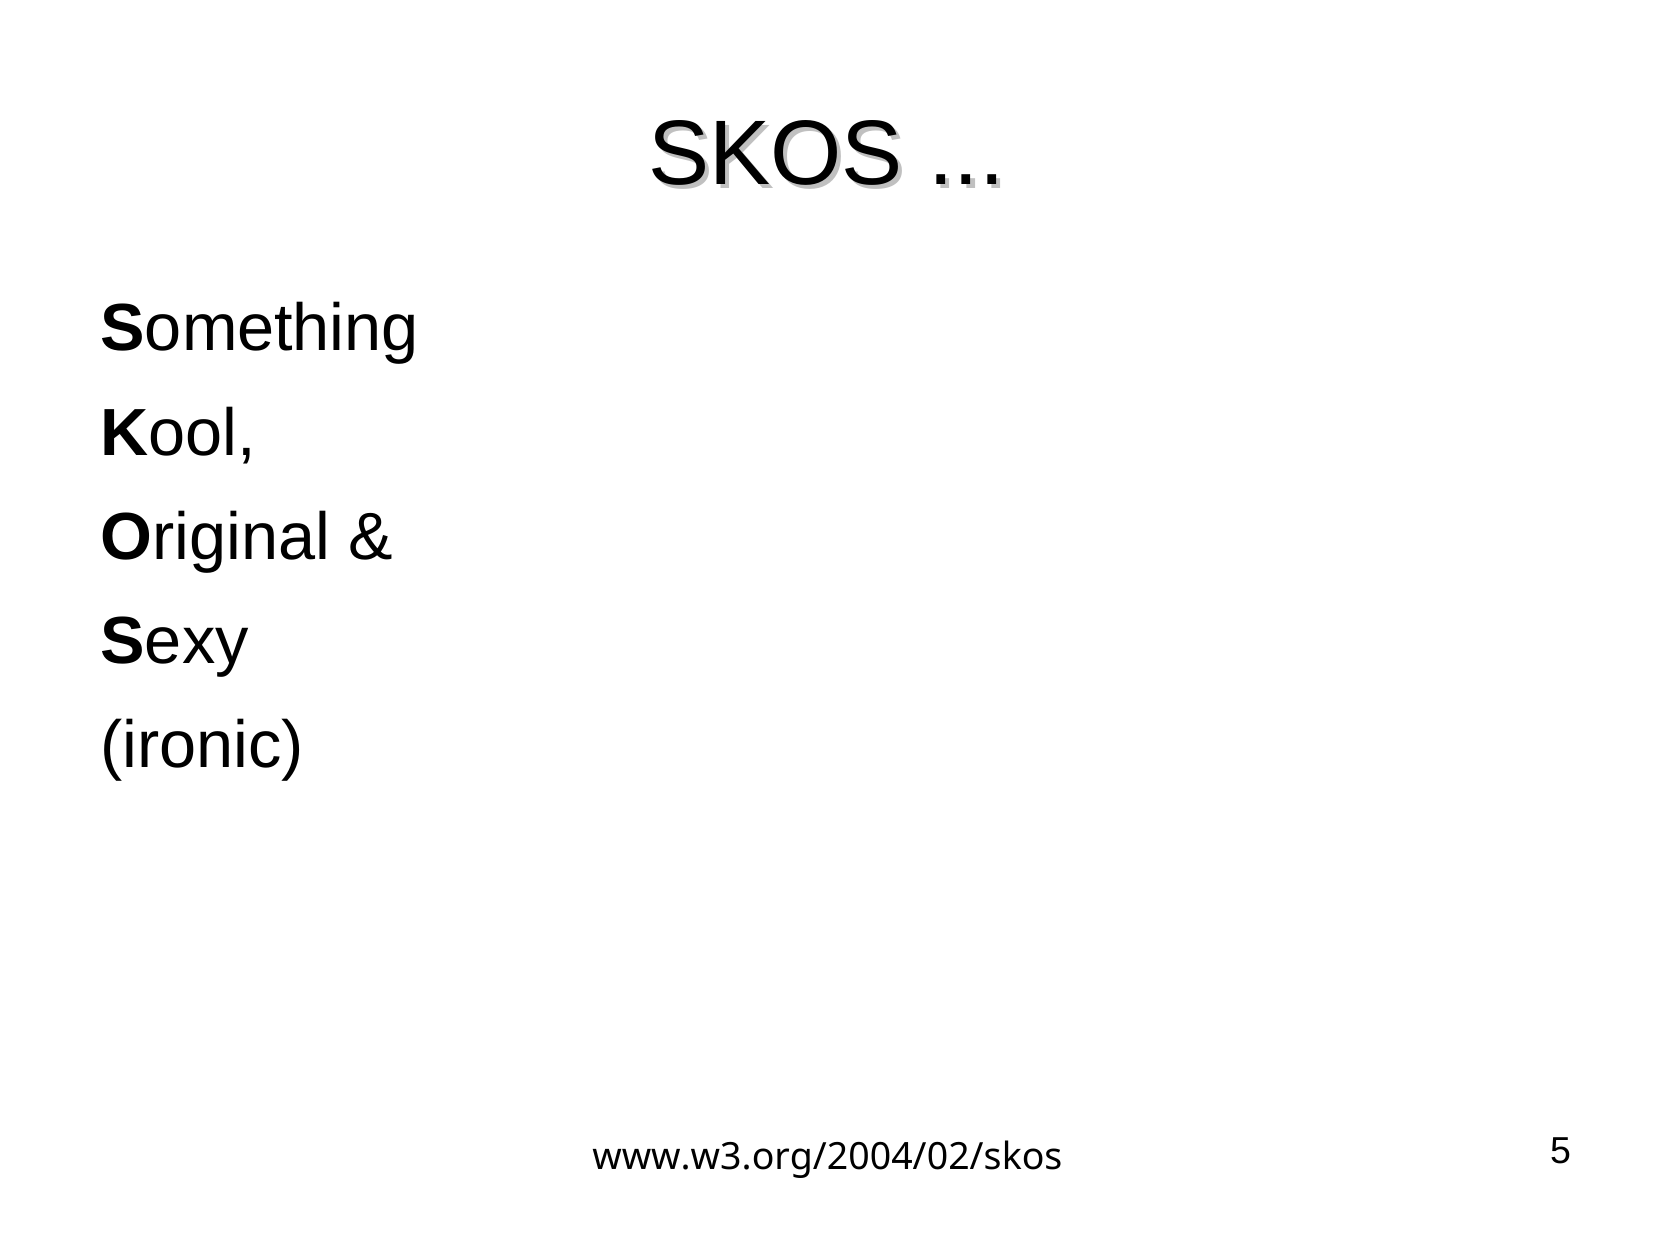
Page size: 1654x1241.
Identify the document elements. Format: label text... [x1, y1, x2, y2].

title SKOS ... [82, 49, 1571, 257]
list Something Kool, Original & Sexy (ironic) [82, 290, 1571, 1109]
